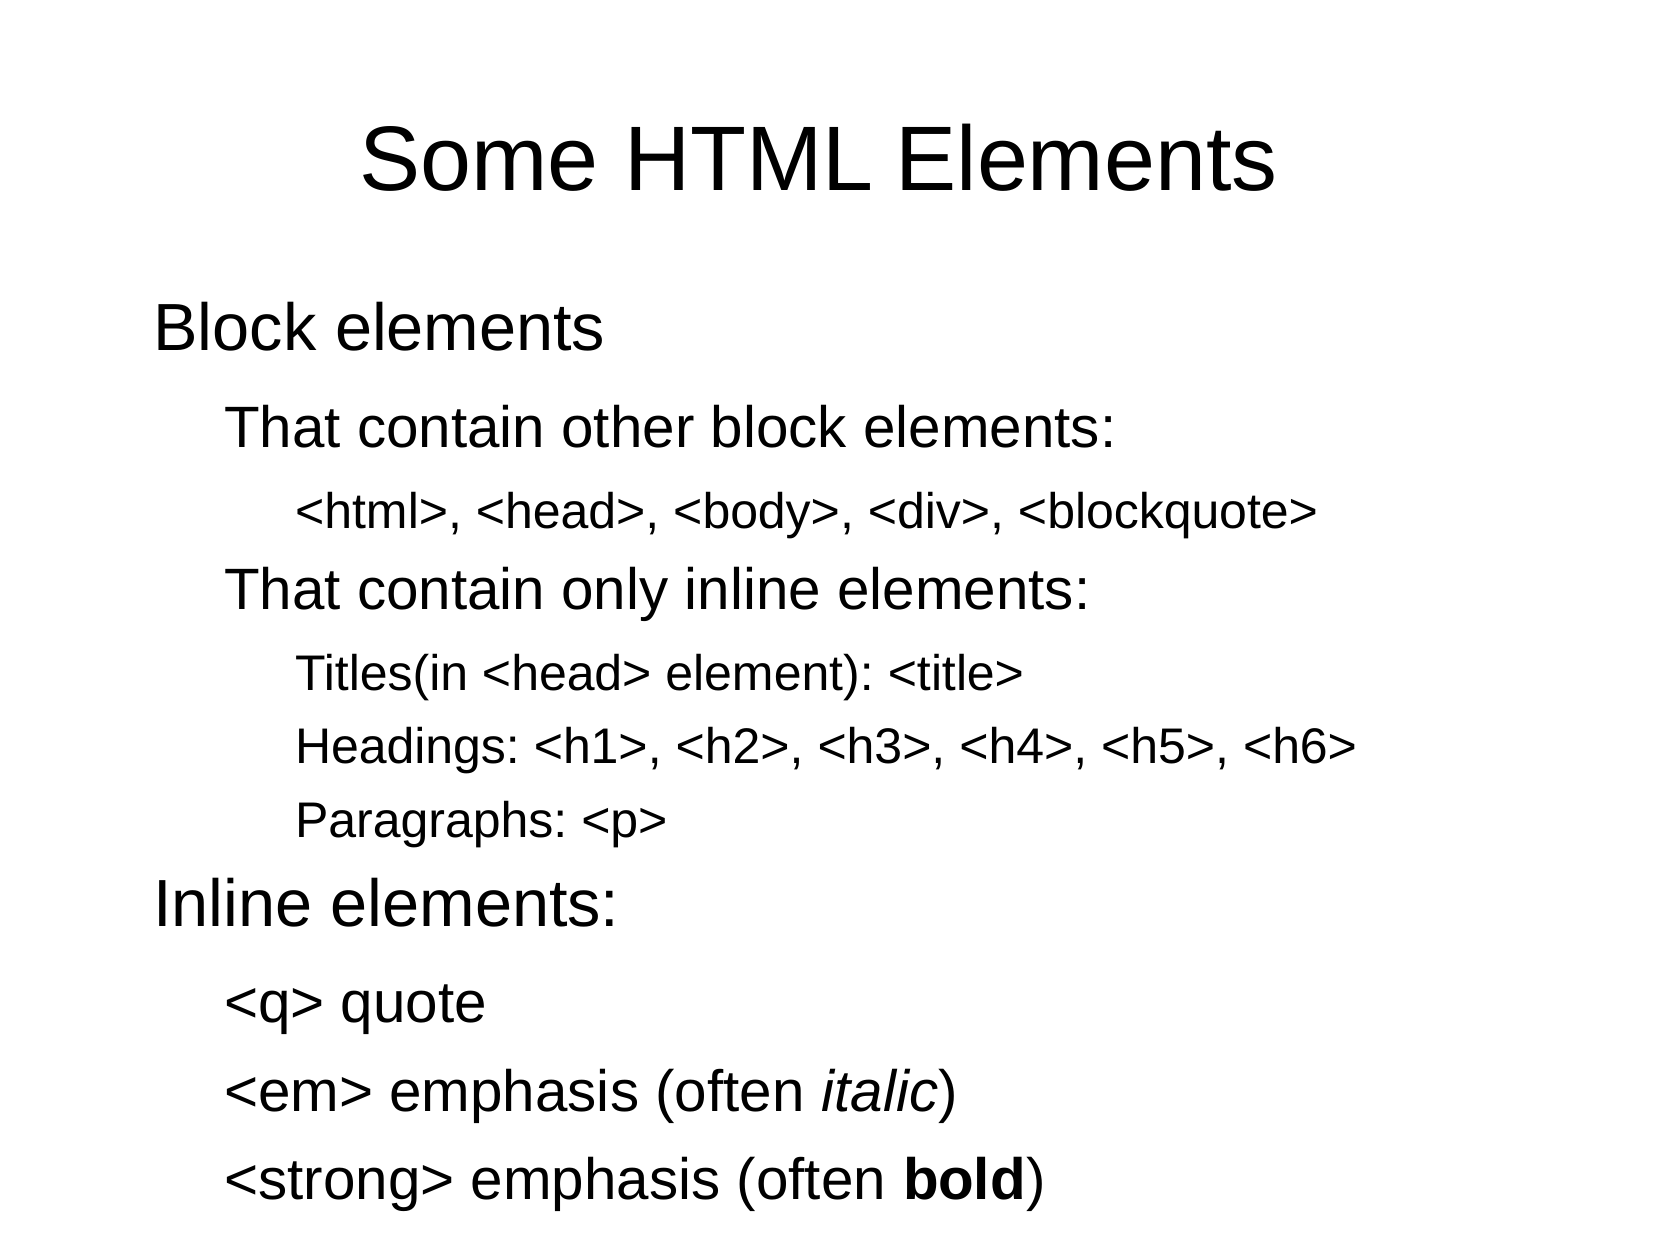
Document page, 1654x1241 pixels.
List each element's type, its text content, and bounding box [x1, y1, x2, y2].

title Some HTML Elements [75, 55, 1564, 263]
list Block elements That contain other block elements: <html>, <head>, <body>, <div>, <blockquote> That contain only inline elements: Titles(in <head> element): <title> Headings: <h1>, <h2>, <h3>, <h4>, <h5>, <h6> Paragraphs: <p> Inline elements: <q> quote <em> emphasis (often italic) <strong> emphasis (often bold) [82, 290, 1571, 1213]
